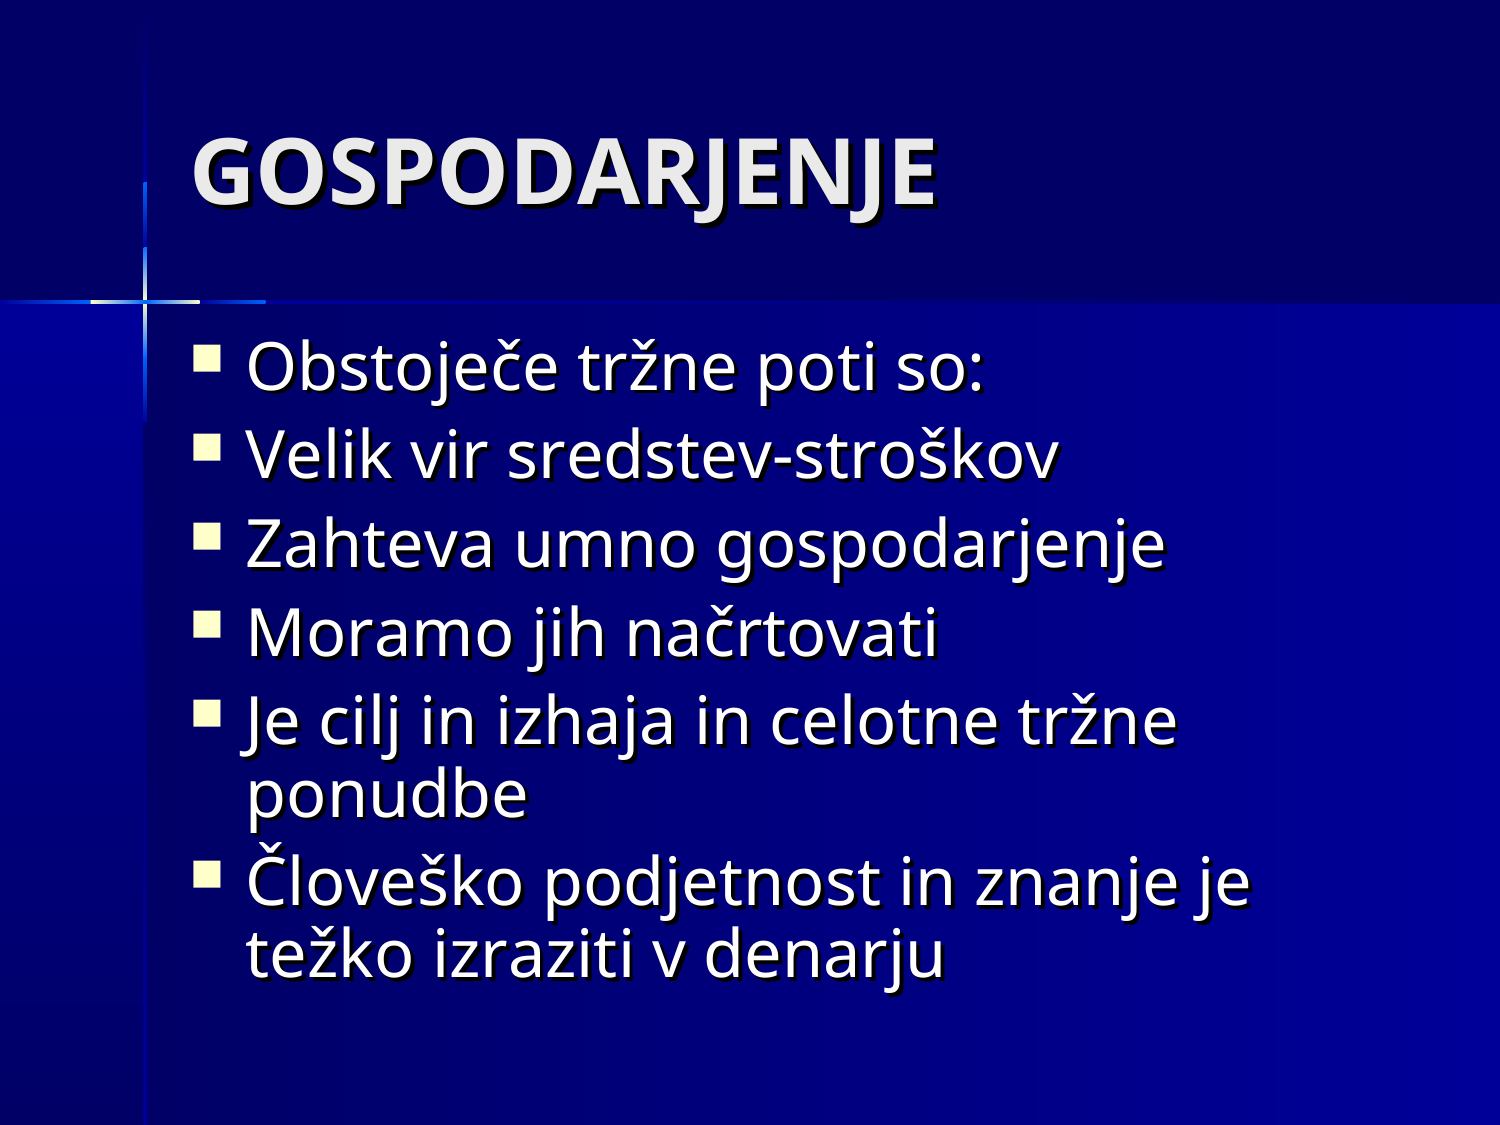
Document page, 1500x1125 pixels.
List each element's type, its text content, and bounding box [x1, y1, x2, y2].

list Obstoječe tržne poti so: Velik vir sredstev-stroškov Zahteva umno gospodarjenje Moramo jih načrtovati Je cilj in izhaja in celotne tržne ponudbe Človeško podjetnost in znanje je težko izraziti v denarju [174, 324, 1413, 1001]
title GOSPODARJENJE [174, 49, 1413, 285]
